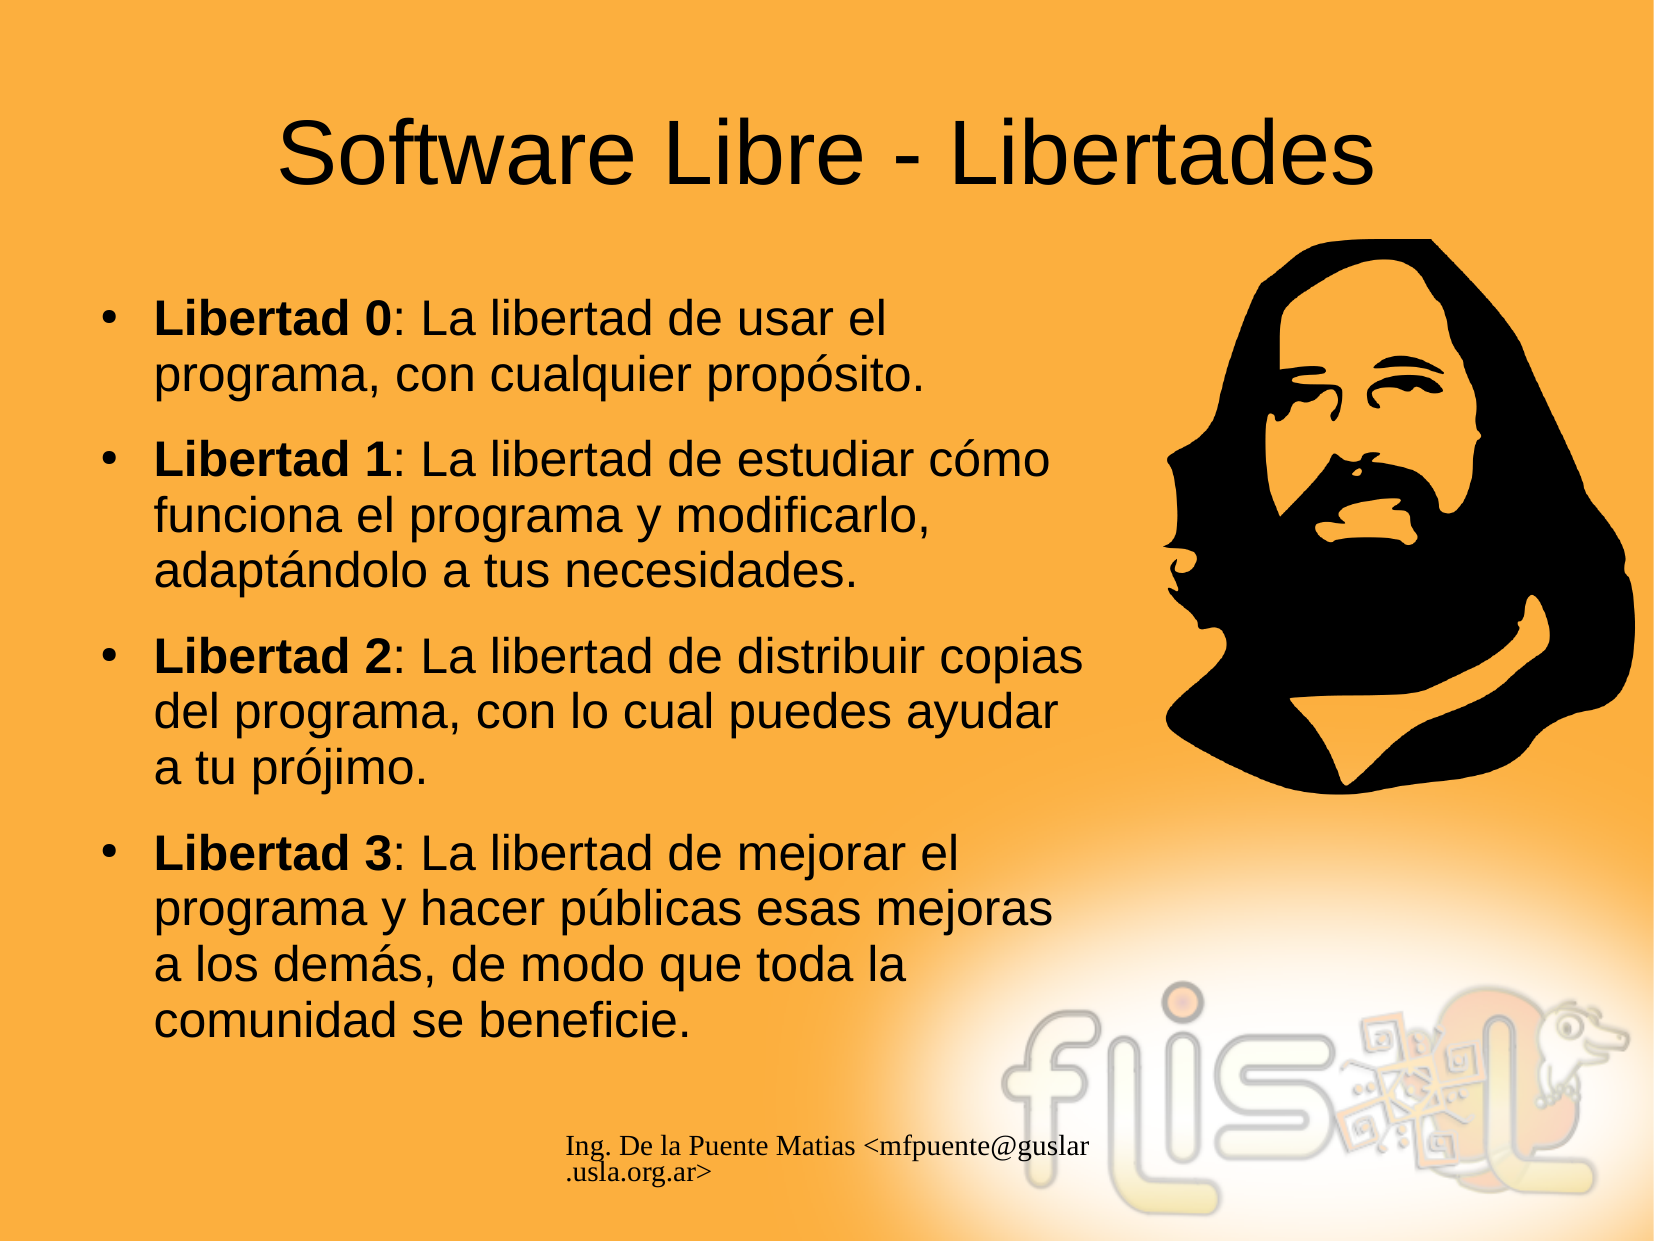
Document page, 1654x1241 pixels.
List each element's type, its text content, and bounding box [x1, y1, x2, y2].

title Software Libre - Libertades [82, 49, 1571, 257]
picture [0, 0, 1654, 1241]
list Libertad 0: La libertad de usar el programa, con cualquier propósito. Libertad 1: La libertad de estudiar cómo funciona el programa y modificarlo, adaptándolo a tus necesidades. Libertad 2: La libertad de distribuir copias del programa, con lo cual puedes ayudar a tu prójimo. Libertad 3: La libertad de mejorar el programa y hacer públicas esas mejoras a los demás, de modo que toda la comunidad se beneficie. [82, 290, 1093, 1109]
